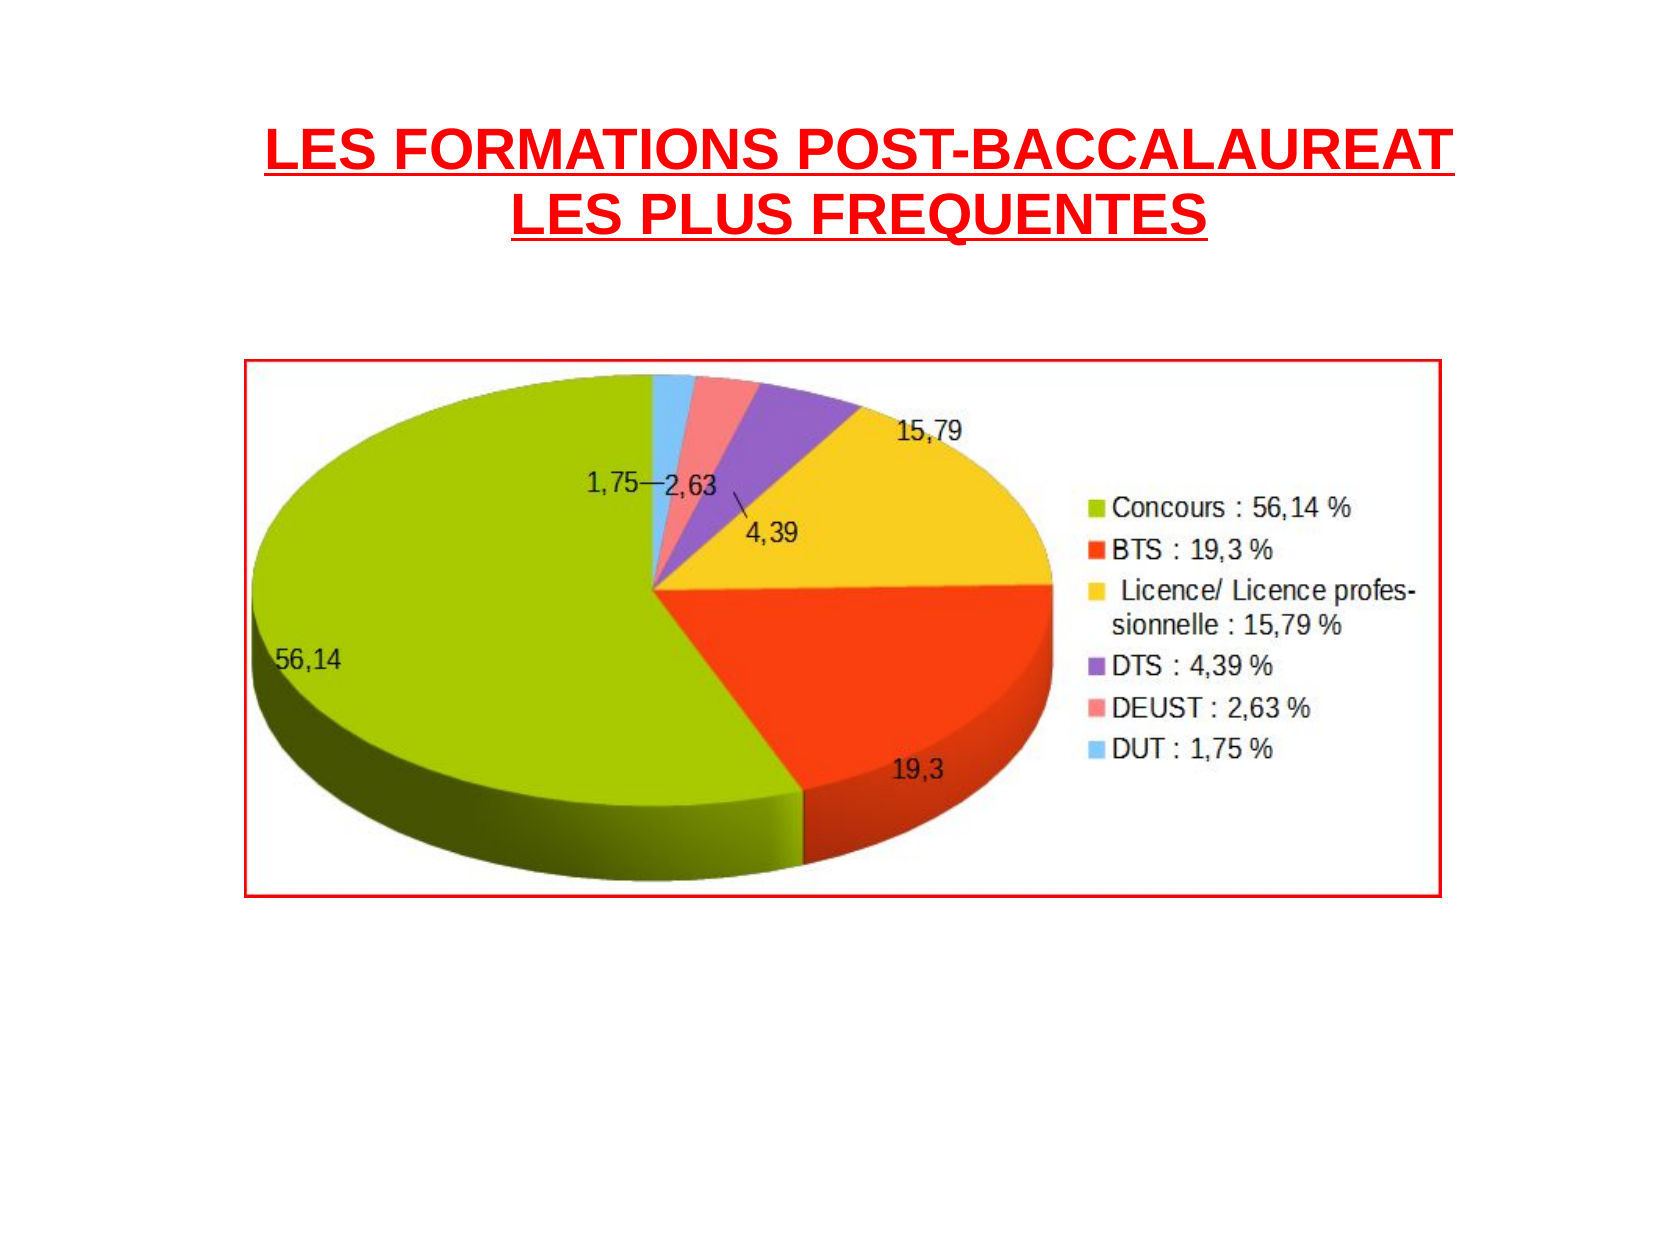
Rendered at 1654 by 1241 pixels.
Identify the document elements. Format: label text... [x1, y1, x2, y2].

picture [244, 359, 1442, 898]
text_box LES FORMATIONS POST-BACCALAUREAT LES PLUS FREQUENTES [201, 109, 1518, 260]
